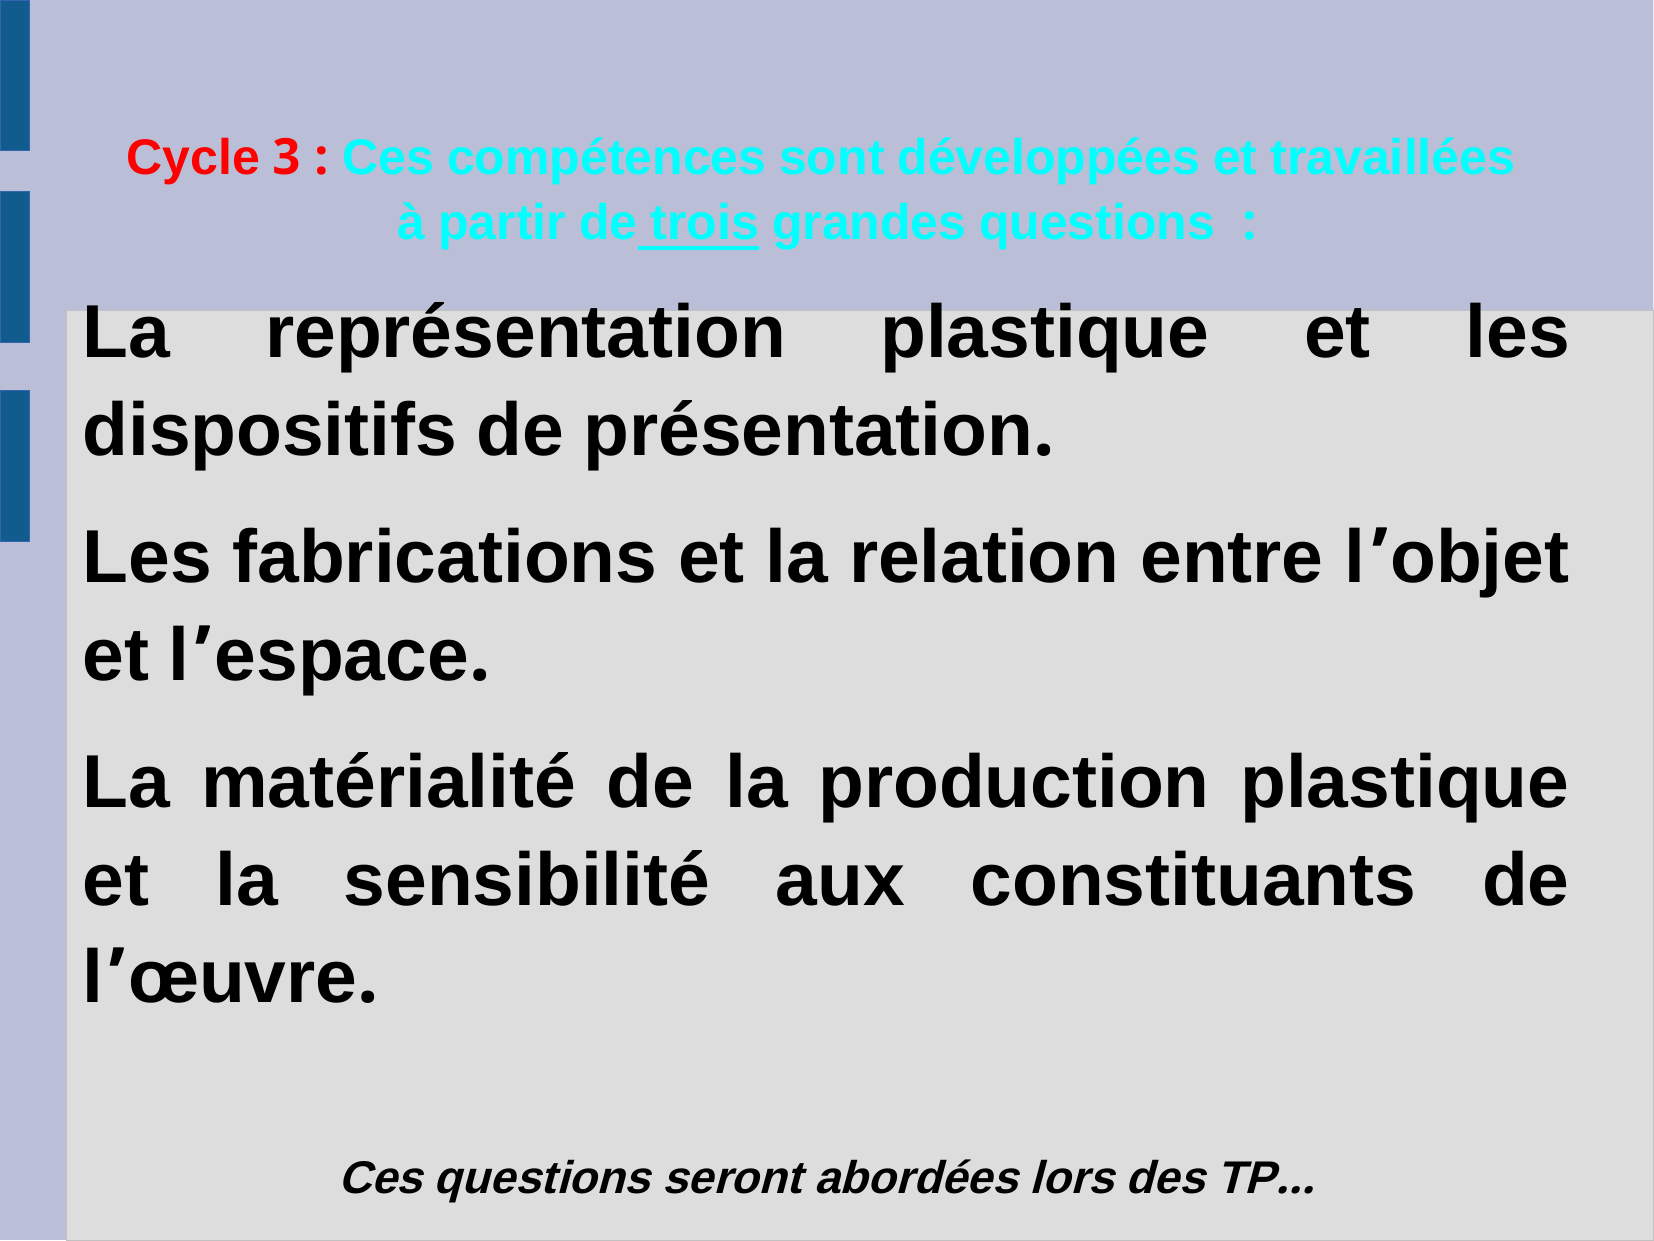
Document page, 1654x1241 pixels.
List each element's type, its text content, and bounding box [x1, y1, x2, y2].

list La représentation plastique et les dispositifs de présentation. Les fabrications et la relation entre l’objet et l’espace. La matérialité de la production plastique et la sensibilité aux constituants de l’œuvre. Ces questions seront abordées lors des TP... [82, 290, 1571, 1241]
title Cycle 3 : Ces compétences sont développées et travaillées à partir de trois grandes questions : [121, 91, 1534, 290]
